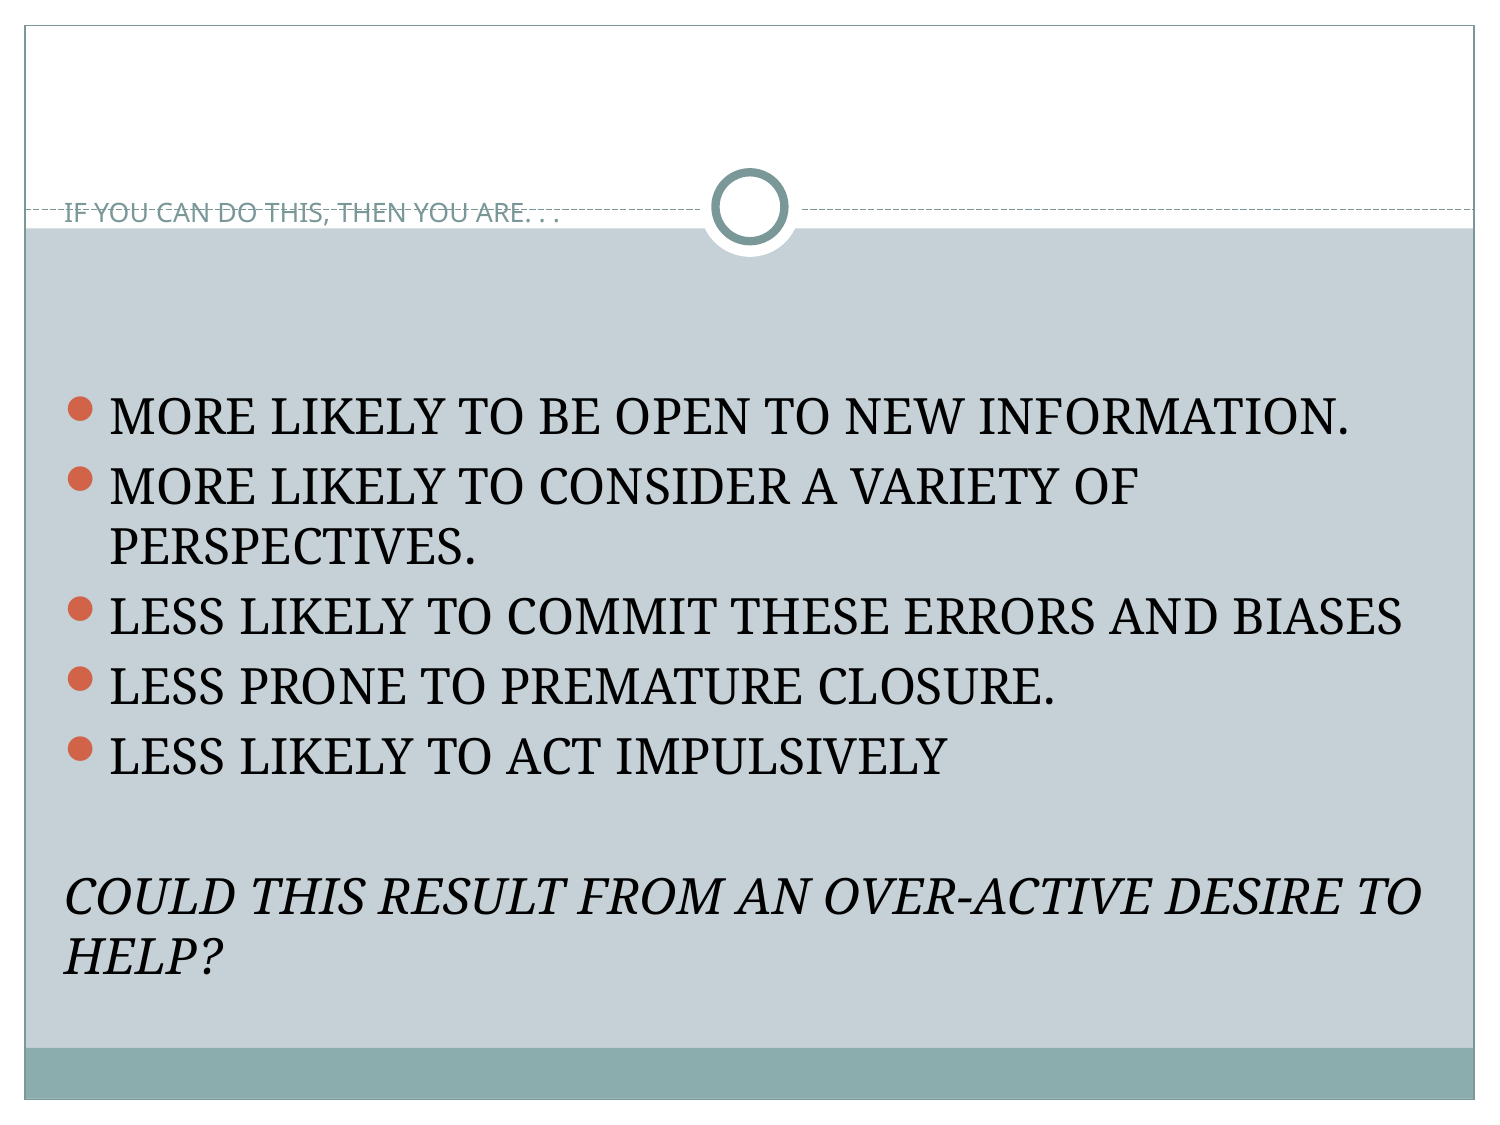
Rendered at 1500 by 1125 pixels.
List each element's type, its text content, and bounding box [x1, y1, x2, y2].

title IF YOU CAN DO THIS, THEN YOU ARE. . . [49, 37, 1450, 299]
list MORE LIKELY TO BE OPEN TO NEW INFORMATION. MORE LIKELY TO CONSIDER A VARIETY OF PERSPECTIVES. LESS LIKELY TO COMMIT THESE ERRORS AND BIASES LESS PRONE TO PREMATURE CLOSURE. LESS LIKELY TO ACT IMPULSIVELY COULD THIS RESULT FROM AN OVER-ACTIVE DESIRE TO HELP? [49, 299, 1450, 1028]
